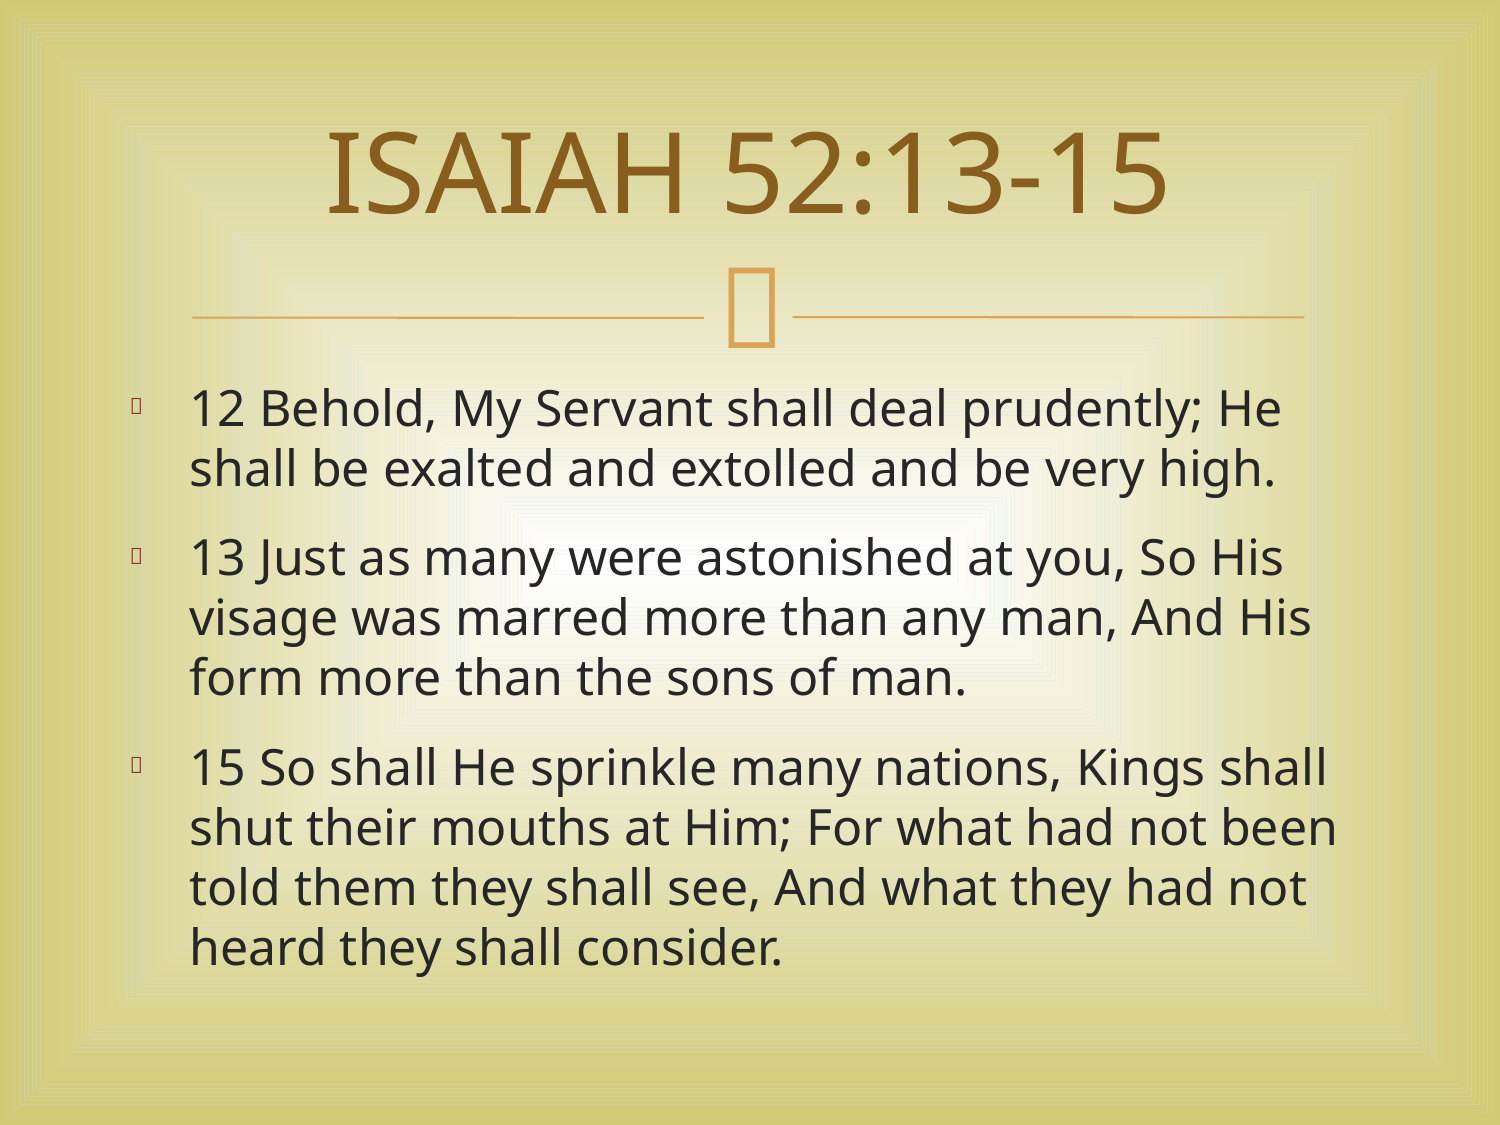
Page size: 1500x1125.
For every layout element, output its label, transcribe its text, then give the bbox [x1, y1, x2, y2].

list 12 Behold, My Servant shall deal prudently; He shall be exalted and extolled and be very high. 13 Just as many were astonished at you, So His visage was marred more than any man, And His form more than the sons of man. 15 So shall He sprinkle many nations, Kings shall shut their mouths at Him; For what had not been told them they shall see, And what they had not heard they shall consider. [114, 368, 1386, 1005]
title ISAIAH 52:13-15 [112, 93, 1386, 267]
